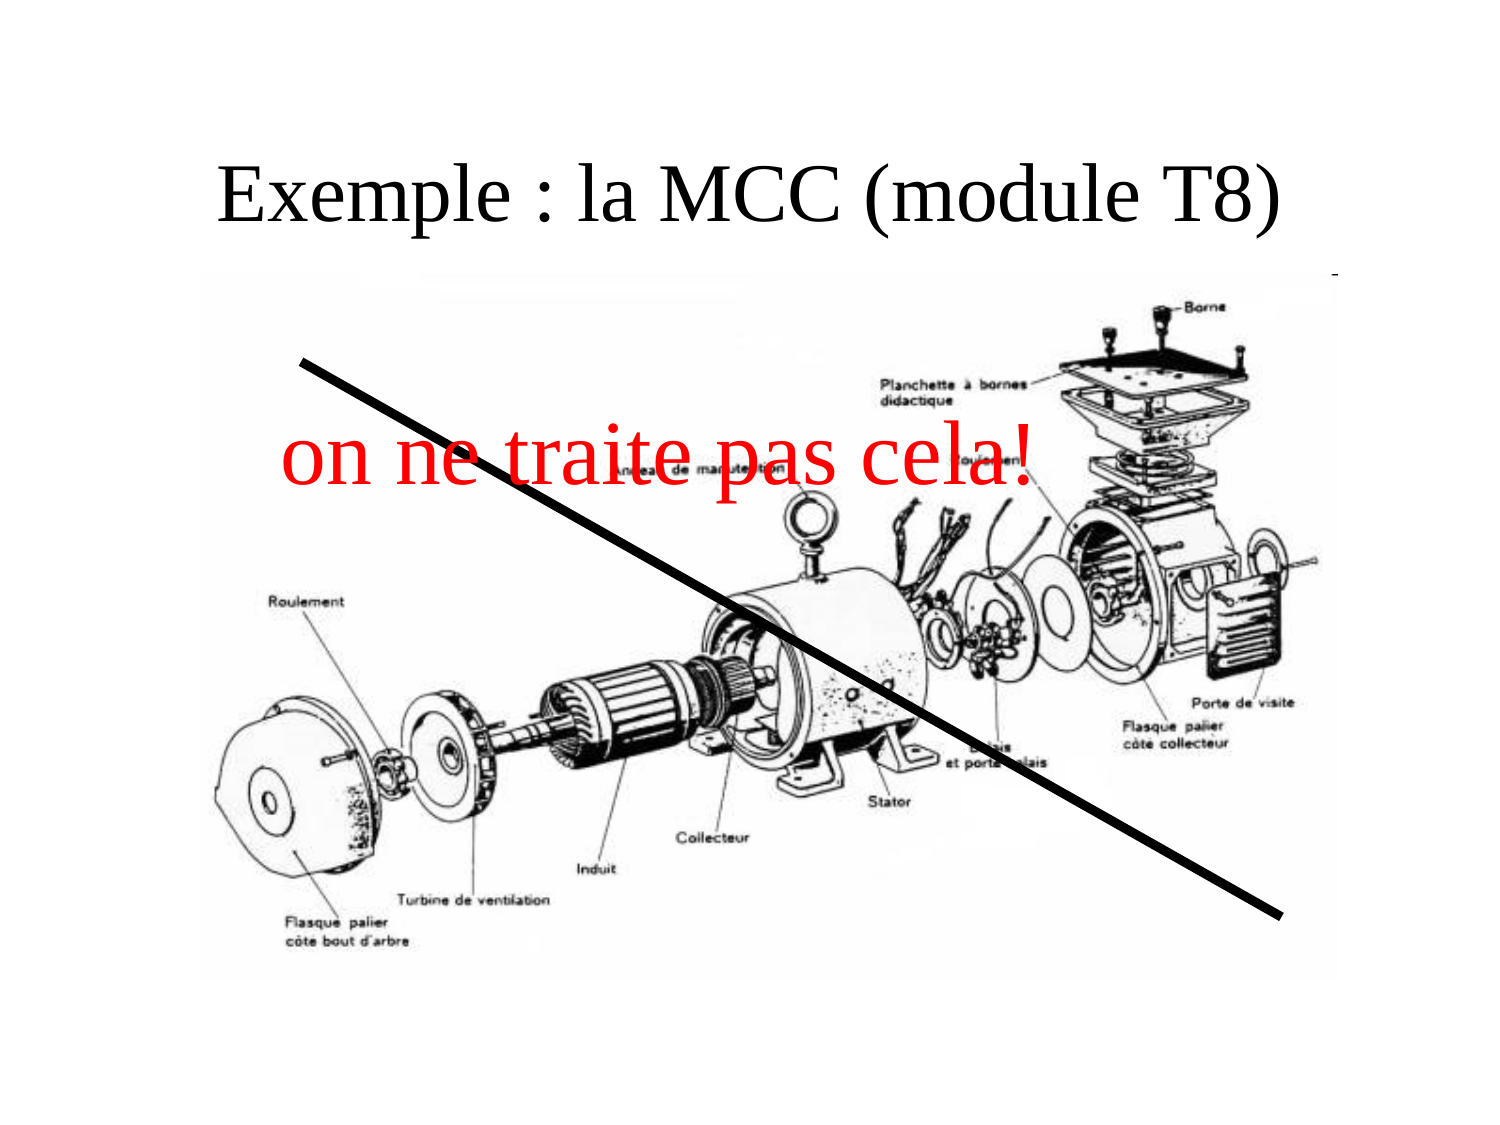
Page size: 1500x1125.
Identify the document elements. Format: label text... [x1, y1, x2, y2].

title Exemple : la MCC (module T8) [112, 99, 1388, 288]
text_box on ne traite pas cela! [265, 385, 1081, 511]
picture [200, 274, 1338, 979]
